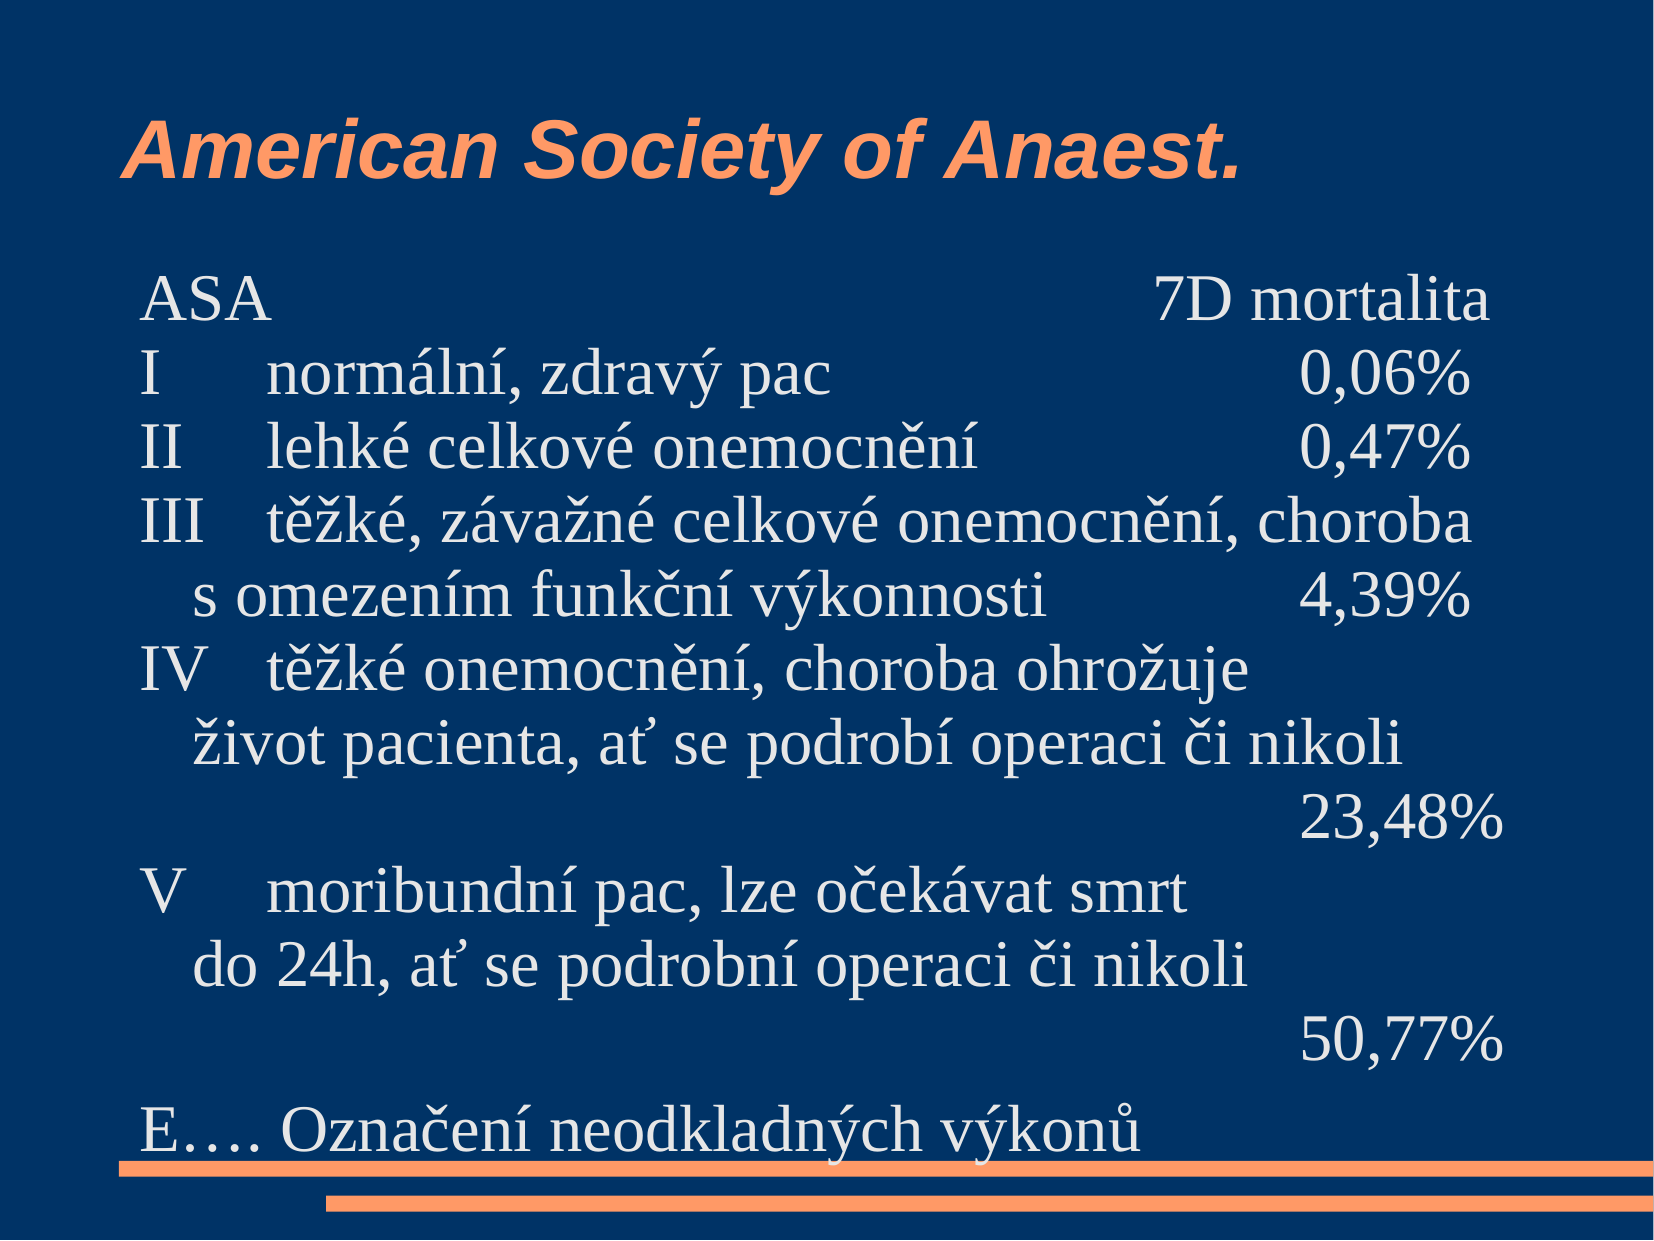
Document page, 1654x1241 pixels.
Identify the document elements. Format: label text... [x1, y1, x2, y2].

list ASA 7D mortalita I normální, zdravý pac 0,06% II lehké celkové onemocnění 0,47% III těžké, závažné celkové onemocnění, choroba s omezením funkční výkonnosti 4,39% IV těžké onemocnění, choroba ohrožuje život pacienta, ať se podrobí operaci či nikoli 23,48% V moribundní pac, lze očekávat smrt do 24h, ať se podrobní operaci či nikoli 50,77% E…. Označení neodkladných výkonů [121, 260, 1654, 1241]
title American Society of Anaest. [121, 46, 1534, 254]
